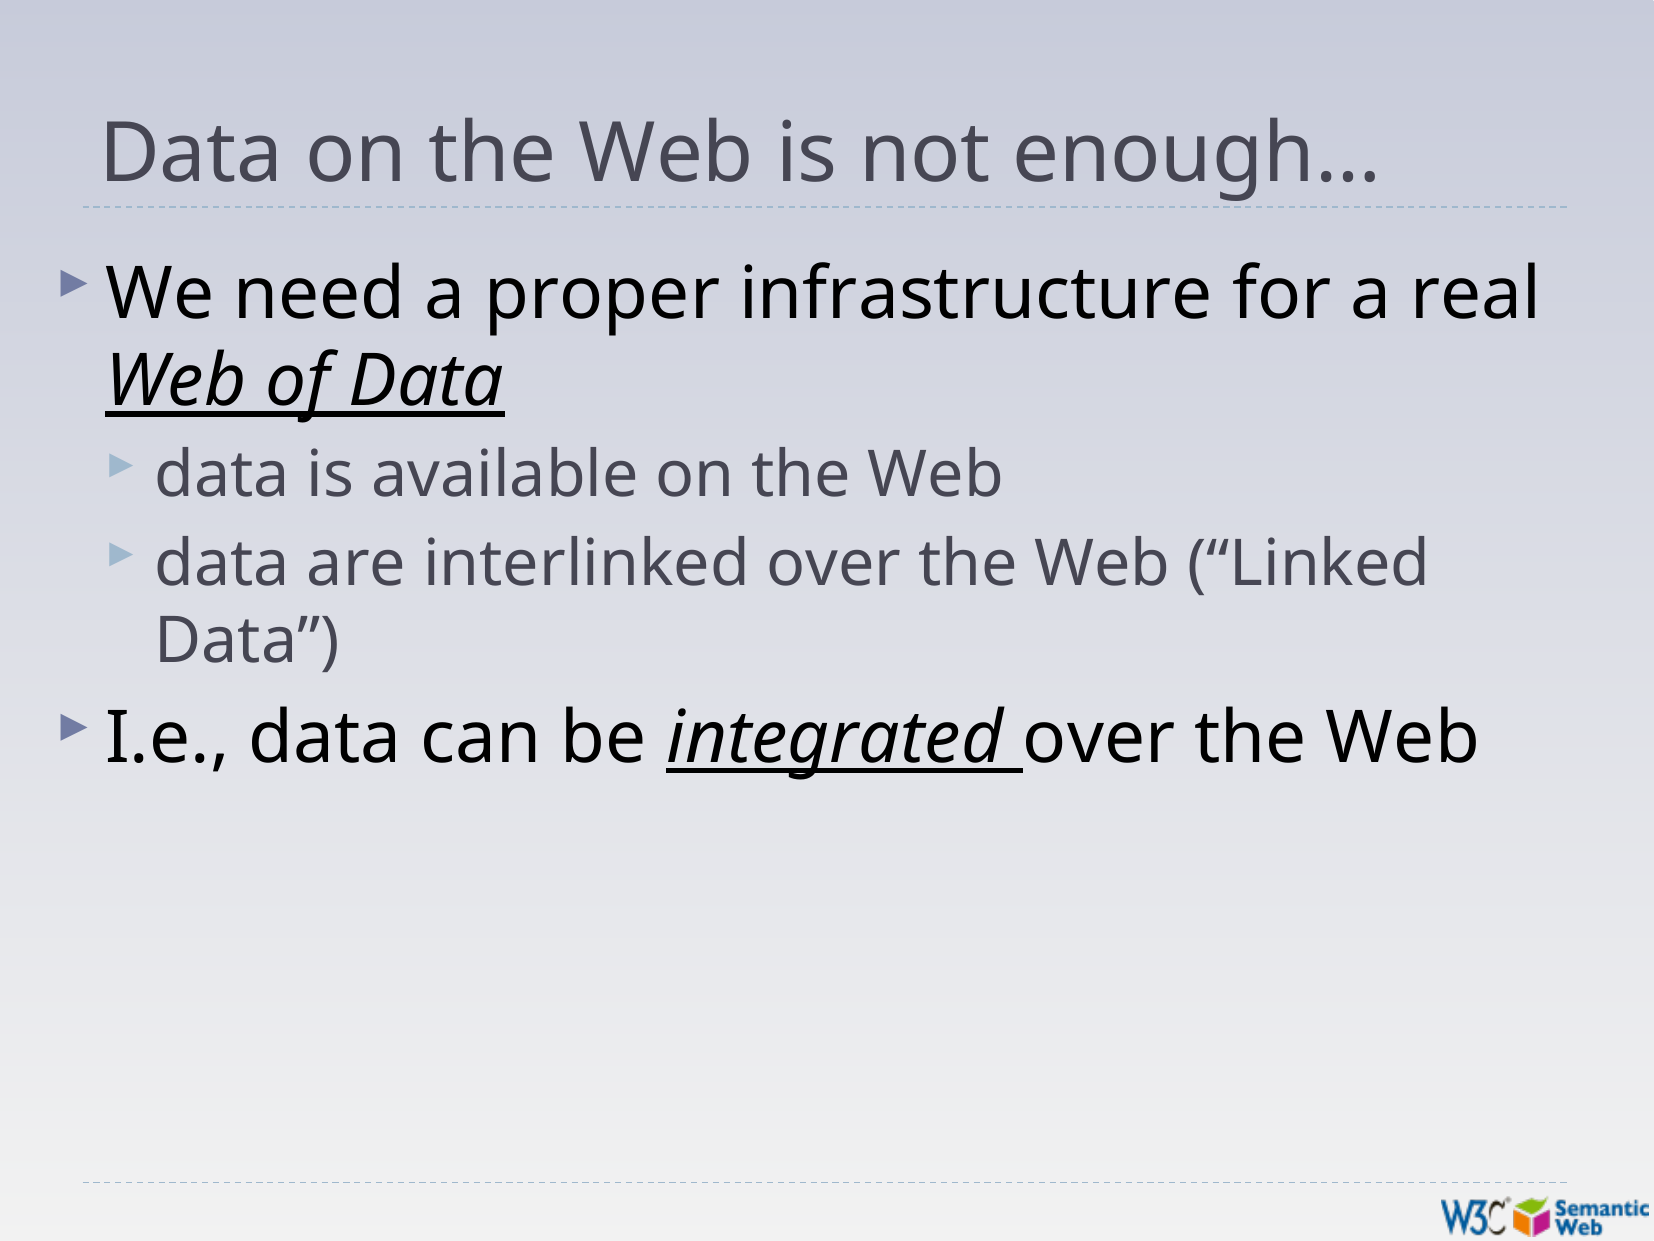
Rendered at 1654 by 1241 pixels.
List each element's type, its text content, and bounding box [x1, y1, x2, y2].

title Data on the Web is not enough… [82, 27, 1572, 207]
list We need a proper infrastructure for a real Web of Data data is available on the Web data are interlinked over the Web (“Linked Data”) I.e., data can be integrated over the Web [39, 236, 1608, 1152]
picture [1441, 1195, 1649, 1237]
